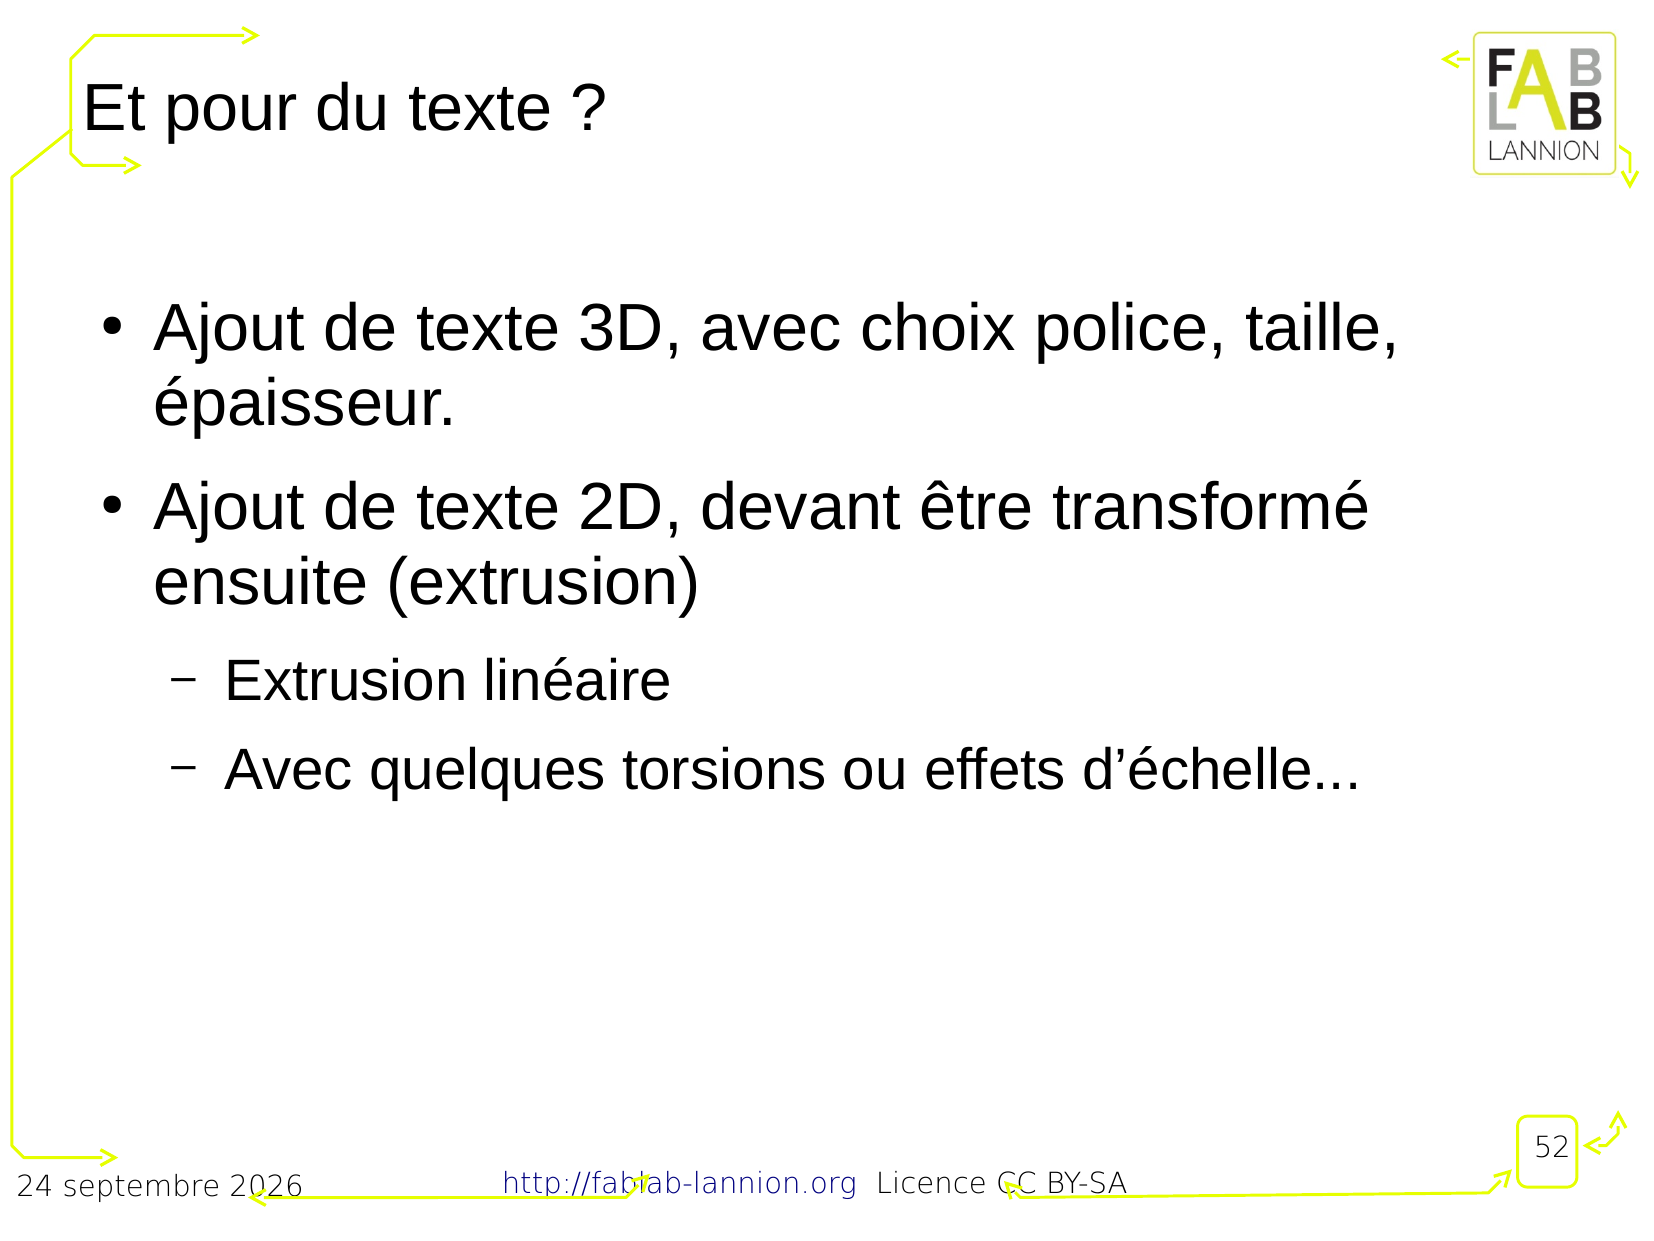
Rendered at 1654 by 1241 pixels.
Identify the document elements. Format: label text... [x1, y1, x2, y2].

list Ajout de texte 3D, avec choix police, taille, épaisseur. Ajout de texte 2D, devant être transformé ensuite (extrusion) Extrusion linéaire Avec quelques torsions ou effets d’échelle... [82, 290, 1571, 1010]
picture [1470, 29, 1619, 178]
title Et pour du texte ? [82, 49, 1441, 166]
